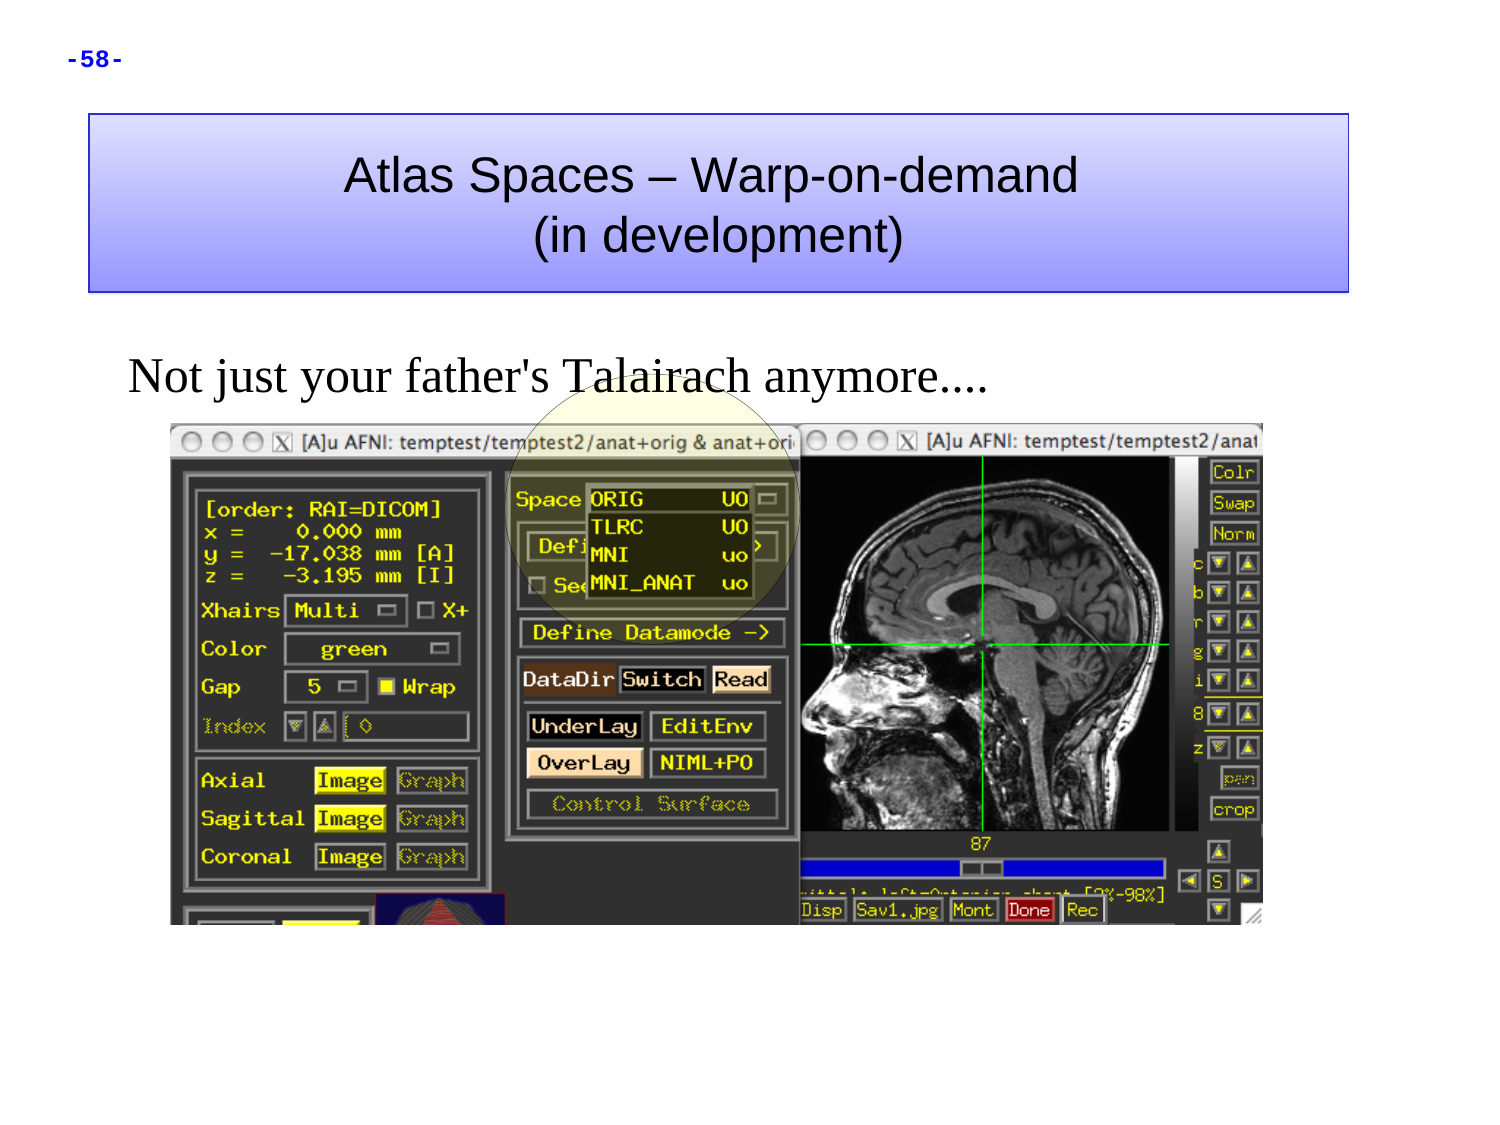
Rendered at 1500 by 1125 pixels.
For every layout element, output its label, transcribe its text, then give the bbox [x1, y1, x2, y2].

text_box Not just your father's Talairach anymore.... [113, 334, 1257, 411]
text_box Atlas Spaces – Warp-on-demand (in development) [89, 113, 1349, 293]
text_box [504, 411, 801, 645]
picture [170, 423, 1263, 925]
